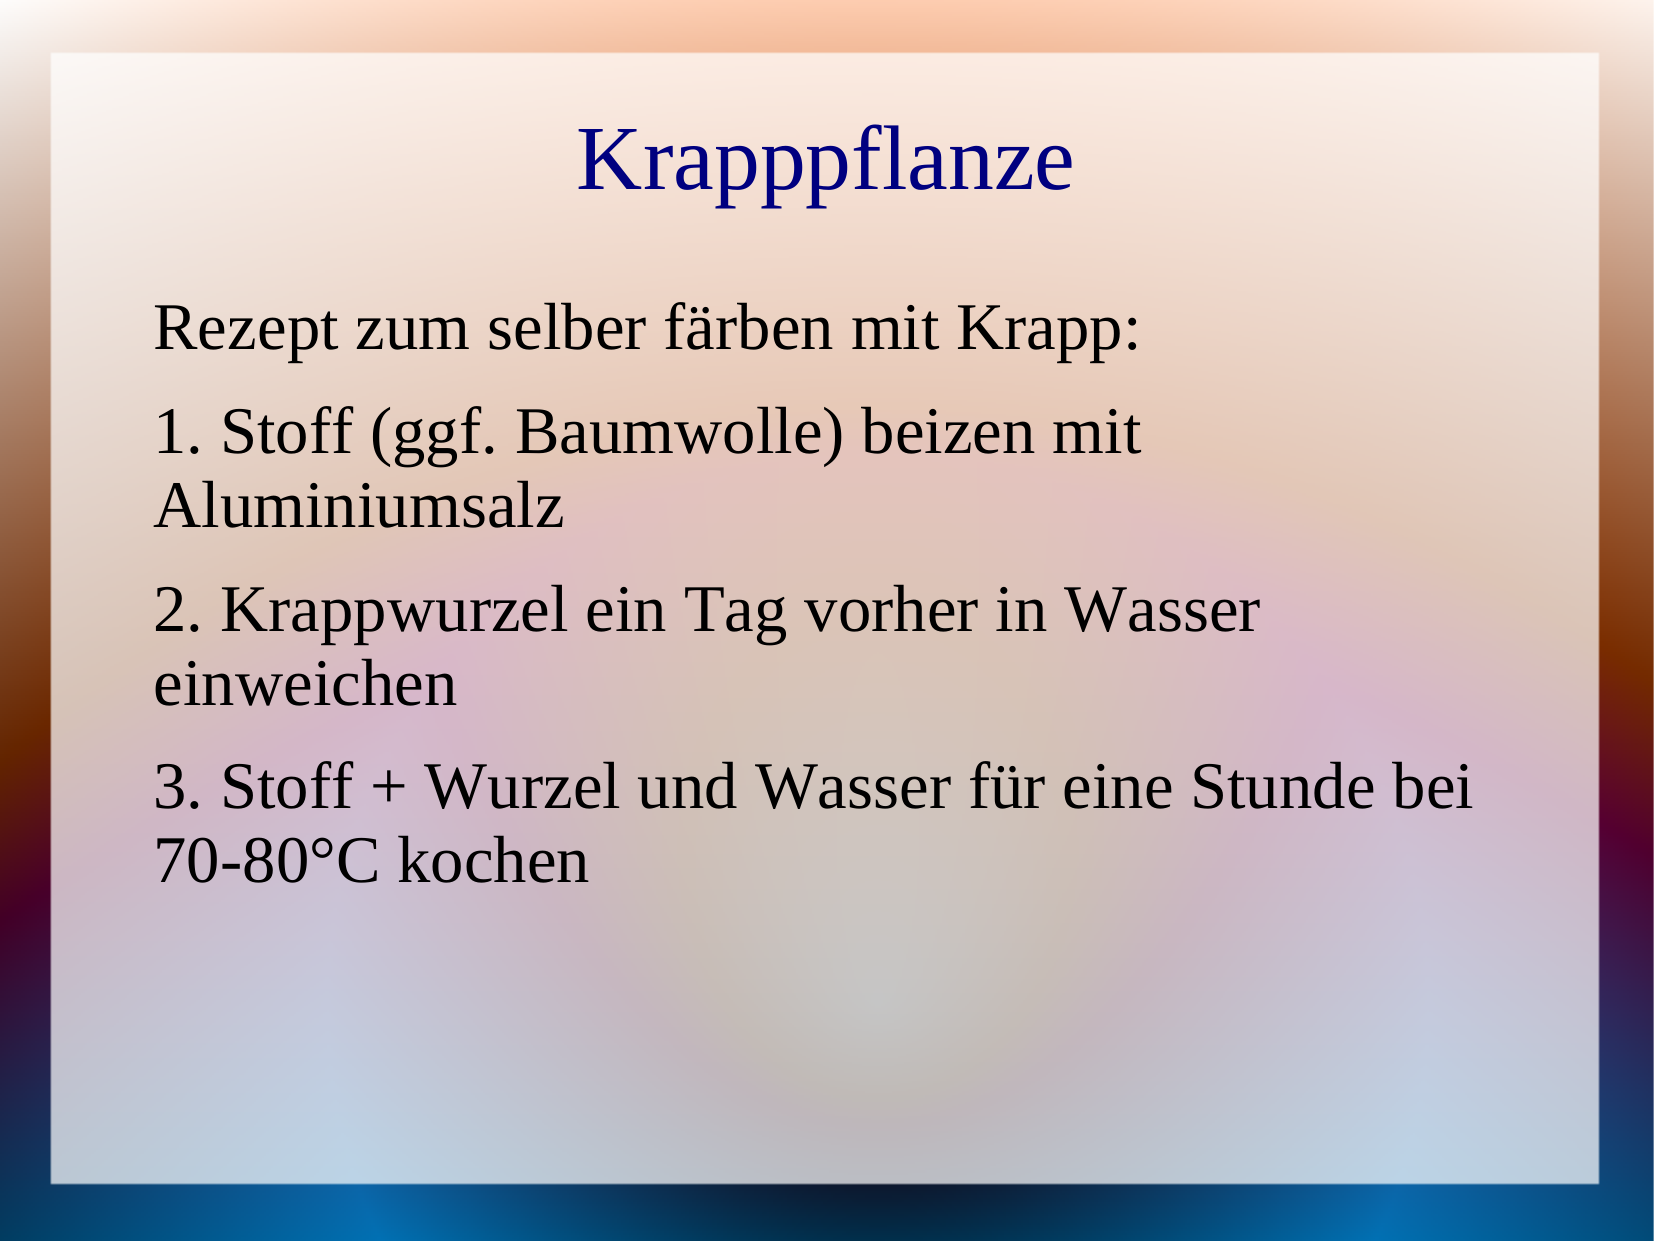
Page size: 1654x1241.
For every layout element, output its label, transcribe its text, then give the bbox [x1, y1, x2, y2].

list Rezept zum selber färben mit Krapp: 1. Stoff (ggf. Baumwolle) beizen mit Aluminiumsalz 2. Krappwurzel ein Tag vorher in Wasser einweichen 3. Stoff + Wurzel und Wasser für eine Stunde bei 70-80°C kochen [82, 290, 1571, 1034]
title Krapppflanze [82, 55, 1571, 263]
picture [0, 0, 1654, 1241]
